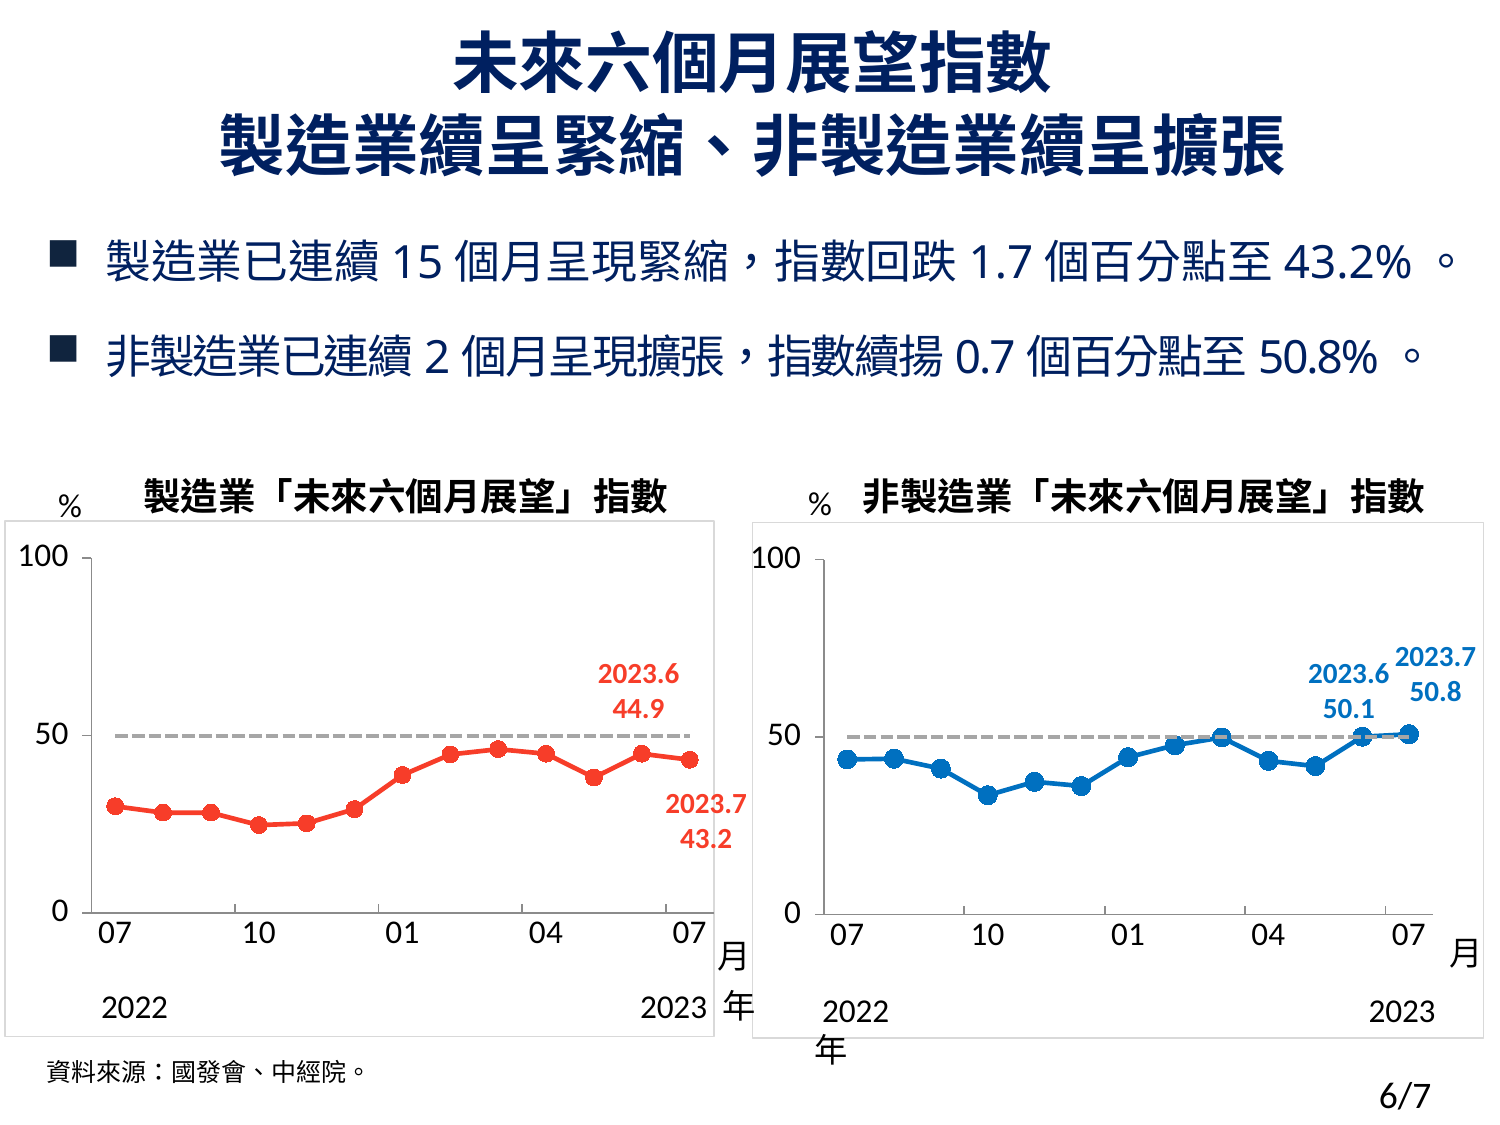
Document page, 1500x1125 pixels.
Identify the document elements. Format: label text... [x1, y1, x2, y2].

text_box 資料來源：國發會、中經院。 [31, 1048, 728, 1094]
text_box 月 [1435, 924, 1495, 980]
text_box 2022 2023 年 [799, 981, 1500, 1077]
title 未來六個月展望指數 製造業續呈緊縮、非製造業續呈擴張 [19, 25, 1486, 175]
chart [750, 521, 1485, 1039]
text_box 非製造業「未來六個月展望」指數 [823, 465, 1465, 526]
text_box 製造業已連續15個月呈現緊縮，指數回跌1.7個百分點至43.2%。 非製造業已連續2個月呈現擴張，指數續揚0.7個百分點至50.8%。 [3, 164, 1500, 421]
chart [4, 520, 715, 1038]
text_box 2023.7 43.2 [634, 784, 750, 855]
text_box 2023.6 50.1 [1284, 654, 1414, 725]
text_box 2023.6 44.9 [579, 654, 698, 725]
text_box 月 [702, 928, 762, 983]
text_box % [5, 476, 101, 532]
text_box % [755, 474, 851, 530]
text_box 製造業「未來六個月展望」指數 [105, 465, 707, 526]
text_box 2022 2023 年 [41, 977, 782, 1033]
text_box 2023.7 50.8 [1371, 637, 1500, 708]
